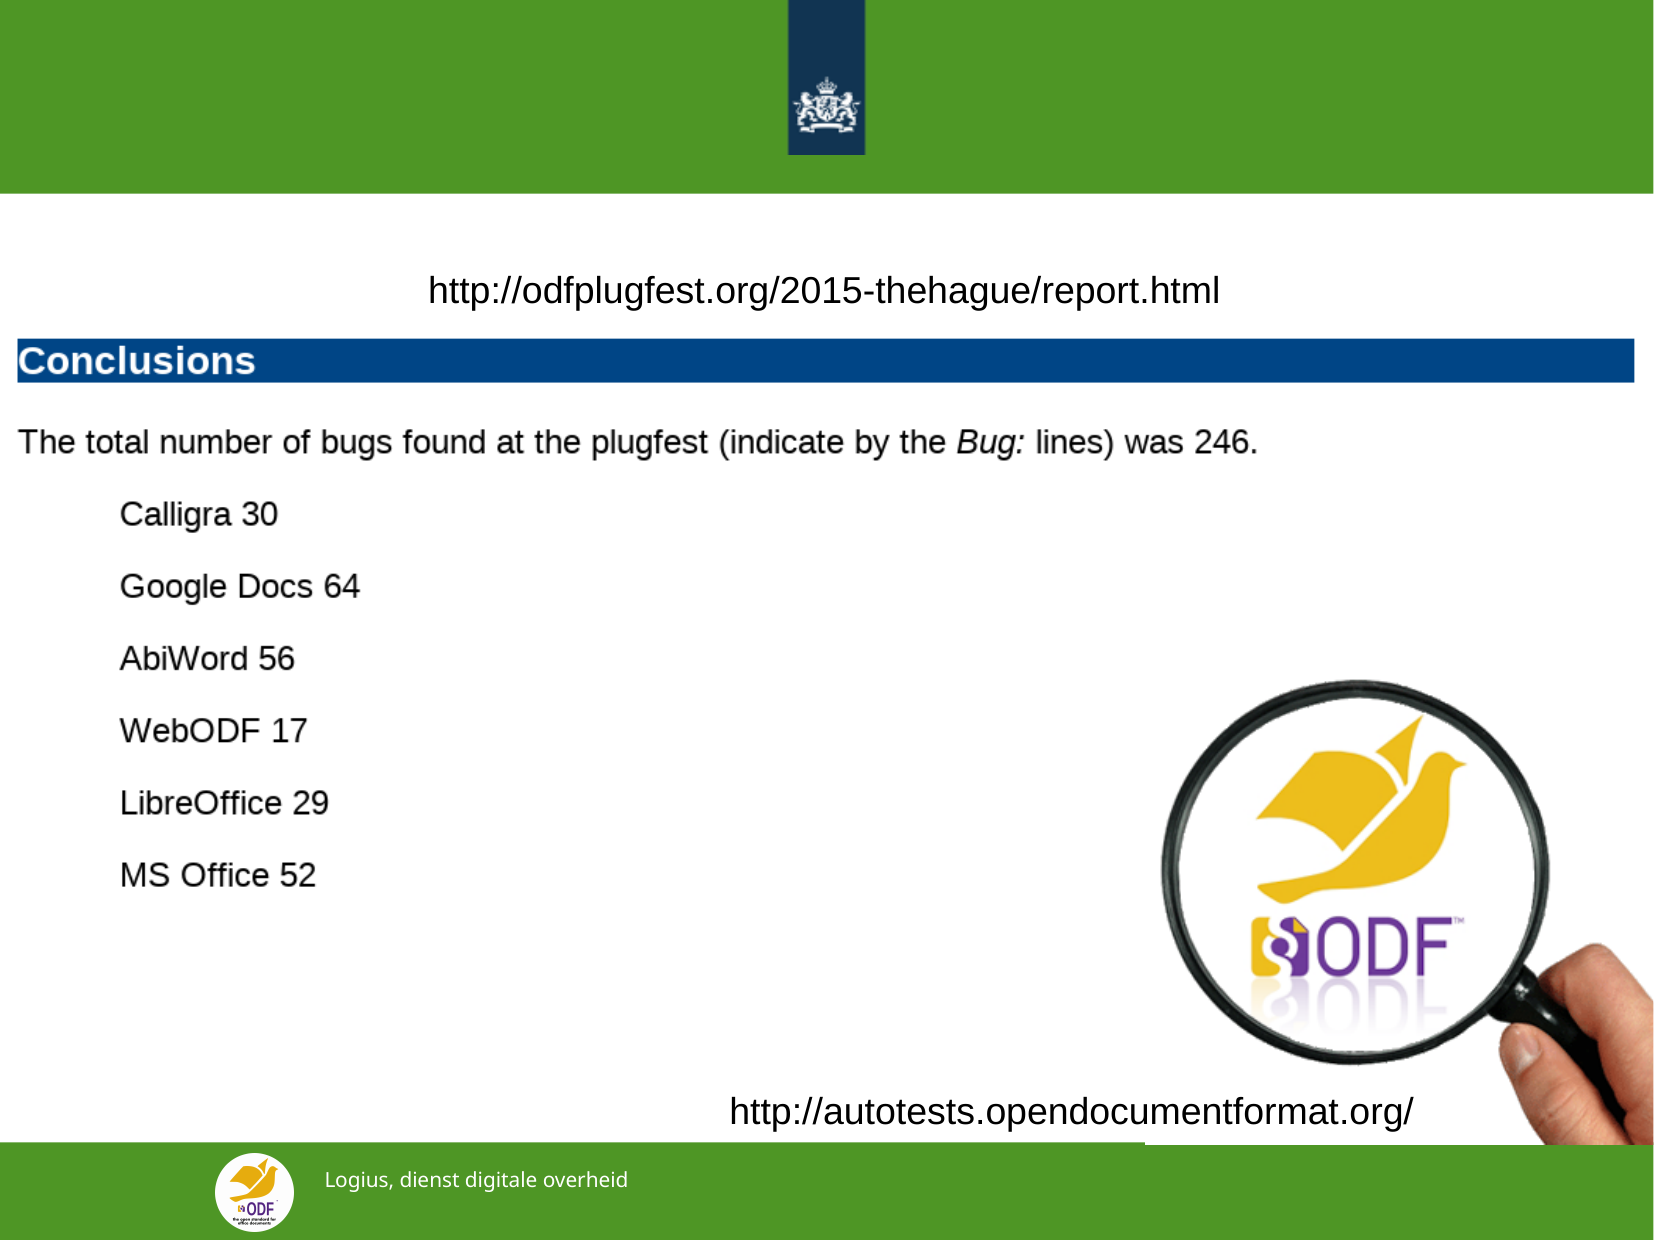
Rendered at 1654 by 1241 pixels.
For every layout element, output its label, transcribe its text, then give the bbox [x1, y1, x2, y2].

picture [5, 329, 1654, 1145]
text_box http://autotests.opendocumentformat.org/ [714, 1083, 1430, 1140]
picture [0, 0, 1654, 155]
picture [215, 1153, 294, 1232]
text_box http://odfplugfest.org/2015-thehague/report.html [413, 262, 1236, 319]
